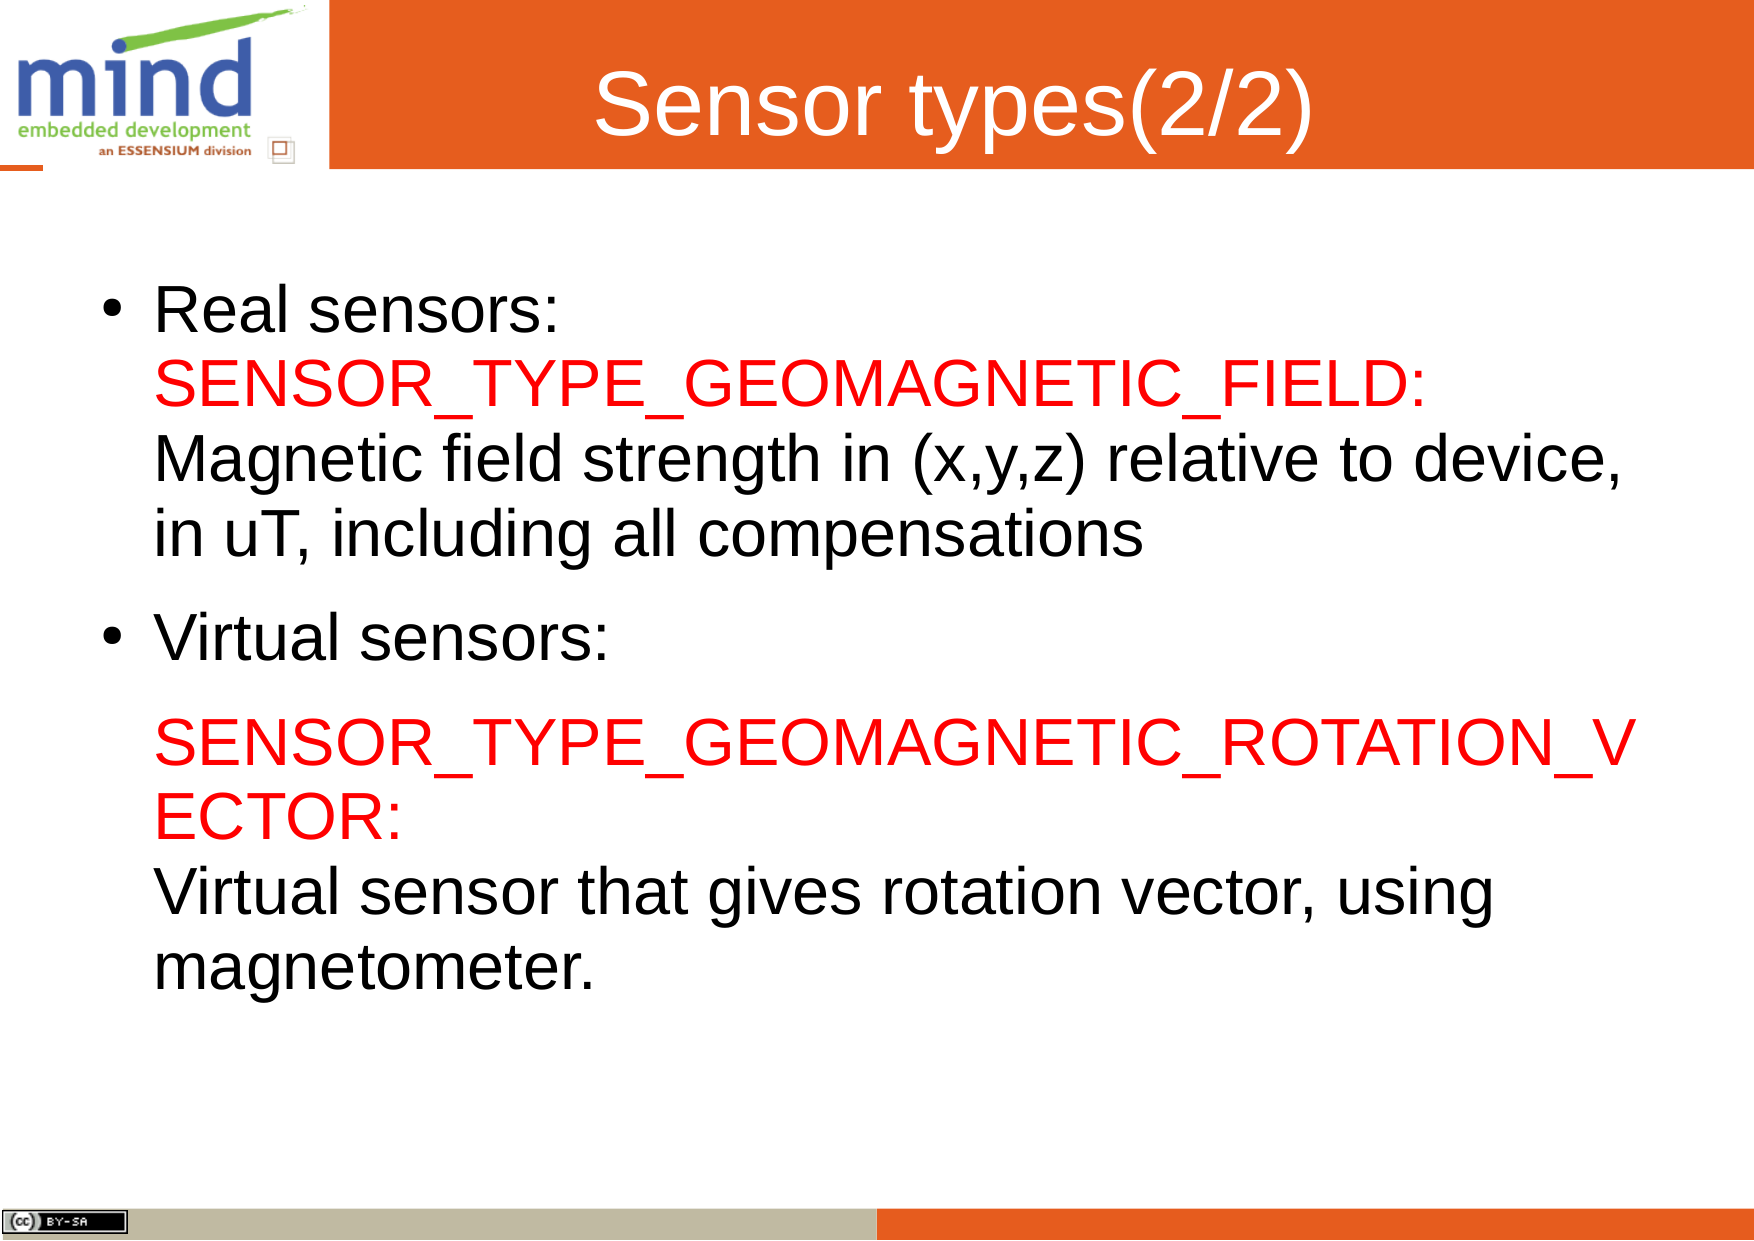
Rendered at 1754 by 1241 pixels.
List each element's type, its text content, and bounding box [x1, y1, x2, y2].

title Sensor types(2/2) [165, 0, 1744, 208]
list Real sensors: SENSOR_TYPE_GEOMAGNETIC_FIELD: Magnetic field strength in (x,y,z) relative to device, in uT, including all compensations Virtual sensors: SENSOR_TYPE_GEOMAGNETIC_ROTATION_VECTOR: Virtual sensor that gives rotation vector, using magnetometer. [82, 271, 1662, 1158]
picture [2, 1210, 128, 1234]
picture [5, 5, 165, 164]
